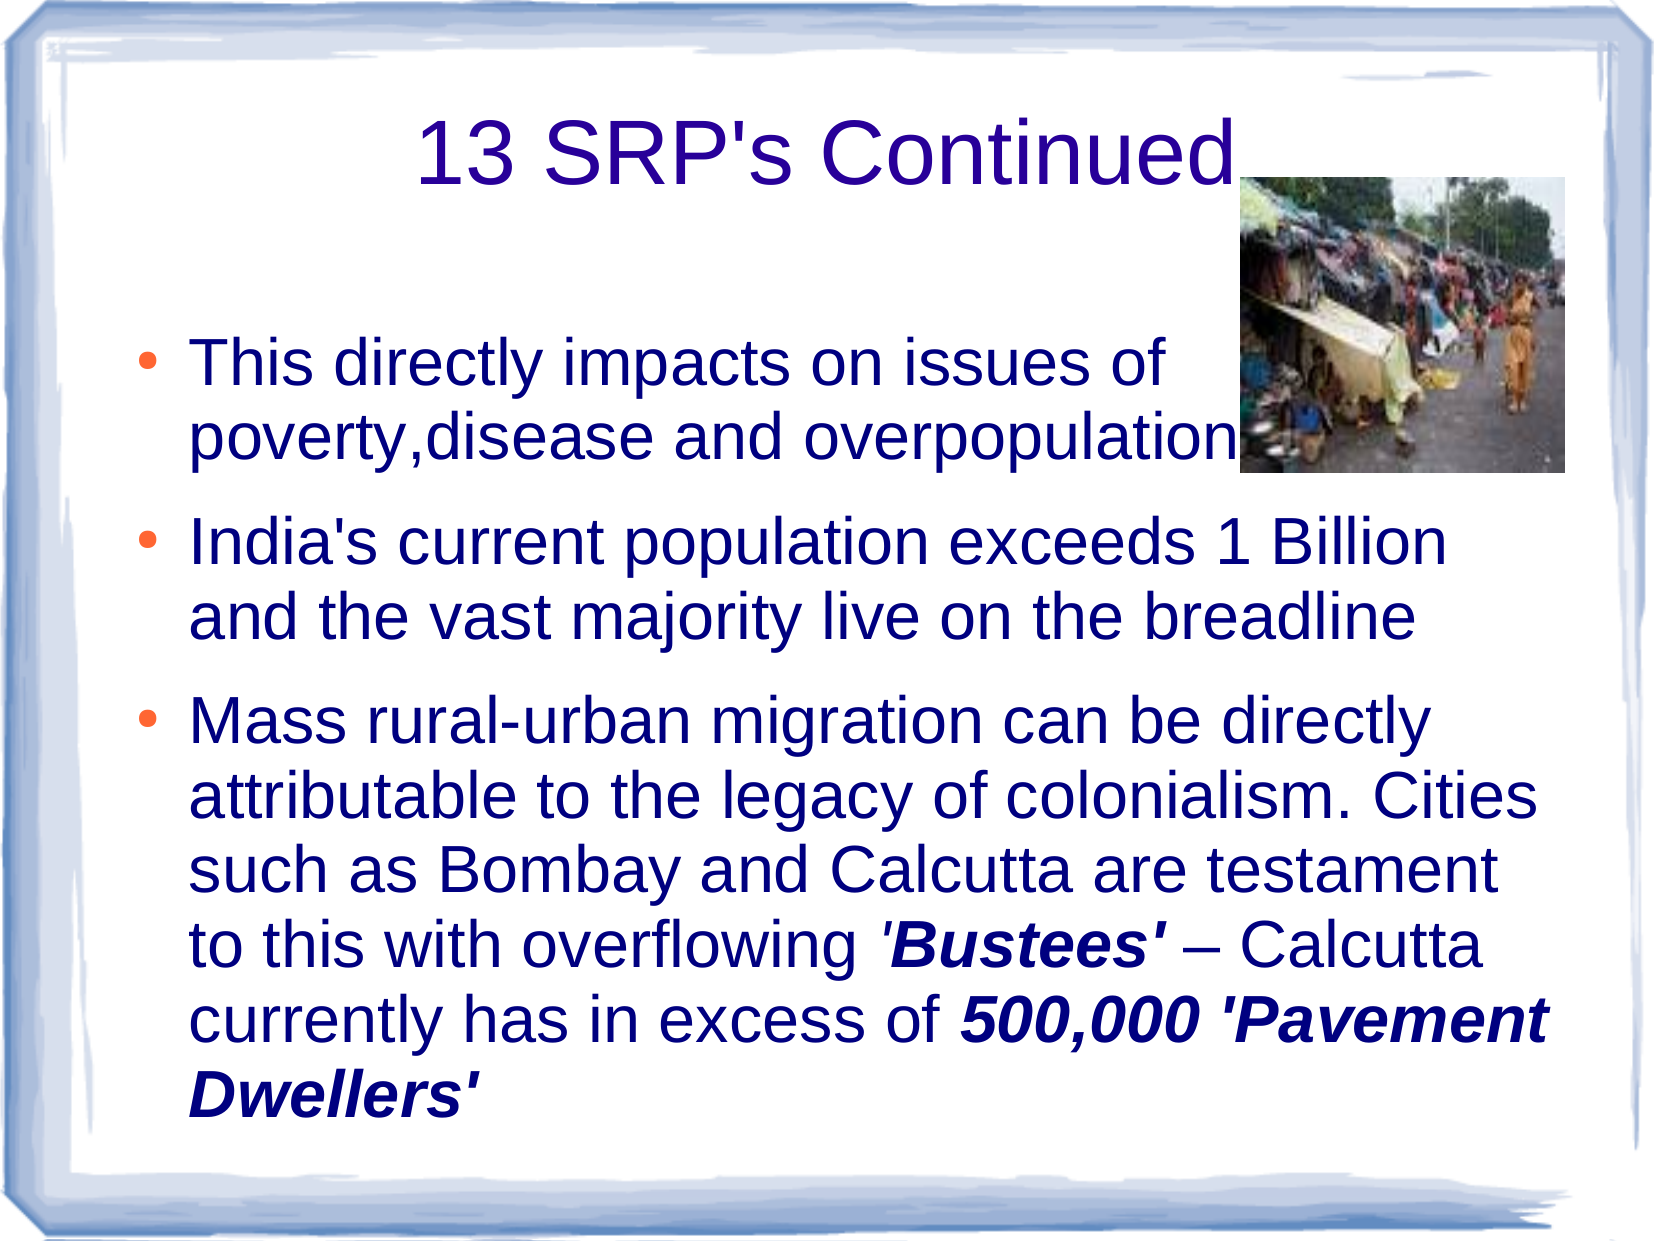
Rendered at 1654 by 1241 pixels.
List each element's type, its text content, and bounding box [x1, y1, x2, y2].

list This directly impacts on issues of poverty,disease and overpopulation. India's current population exceeds 1 Billion and the vast majority live on the breadline Mass rural-urban migration can be directly attributable to the legacy of colonialism. Cities such as Bombay and Calcutta are testament to this with overflowing 'Bustees' – Calcutta currently has in excess of 500,000 'Pavement Dwellers' [118, 324, 1571, 1132]
title 13 SRP's Continued [82, 56, 1571, 250]
picture [0, 0, 1654, 1241]
